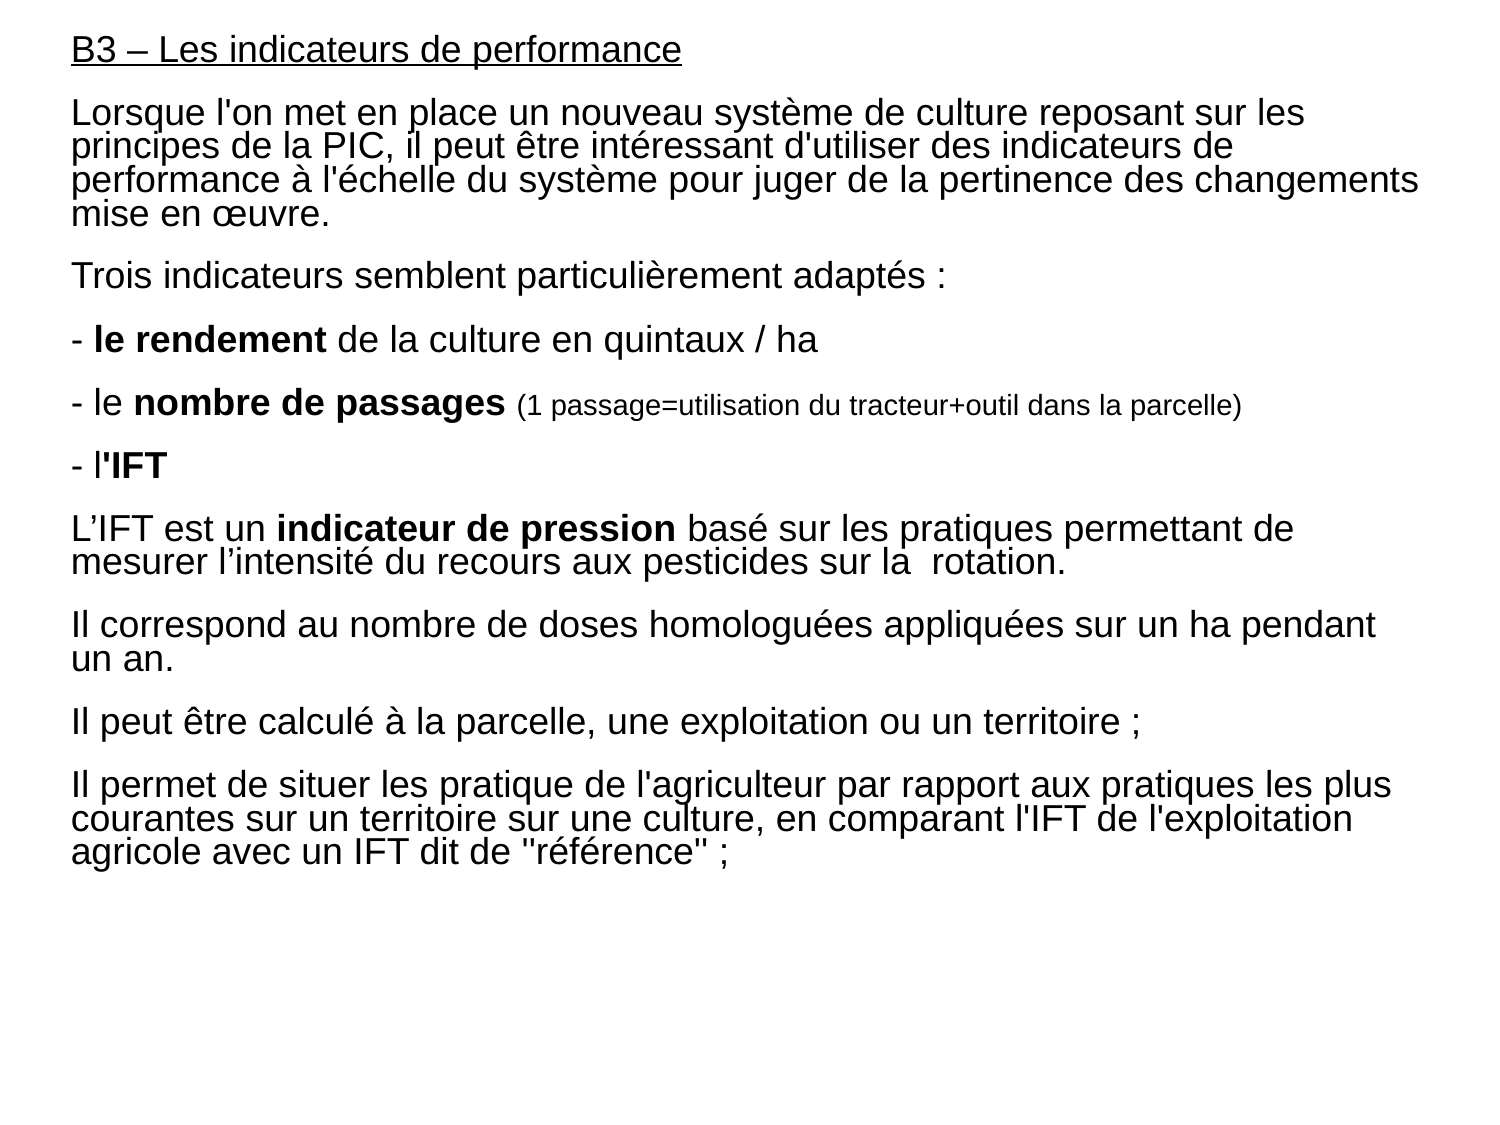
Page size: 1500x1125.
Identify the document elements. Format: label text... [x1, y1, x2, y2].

list B3 – Les indicateurs de performance Lorsque l'on met en place un nouveau système de culture reposant sur les principes de la PIC, il peut être intéressant d'utiliser des indicateurs de performance à l'échelle du système pour juger de la pertinence des changements mise en œuvre. Trois indicateurs semblent particulièrement adaptés : - le rendement de la culture en quintaux / ha - le nombre de passages (1 passage=utilisation du tracteur+outil dans la parcelle) - l'IFT L’IFT est un indicateur de pression basé sur les pratiques permettant de mesurer l’intensité du recours aux pesticides sur la rotation. Il correspond au nombre de doses homologuées appliquées sur un ha pendant un an. Il peut être calculé à la parcelle, une exploitation ou un territoire ; Il permet de situer les pratique de l'agriculteur par rapport aux pratiques les plus courantes sur un territoire sur une culture, en comparant l'IFT de l'exploitation agricole avec un IFT dit de ''référence'' ; [70, 35, 1421, 1063]
